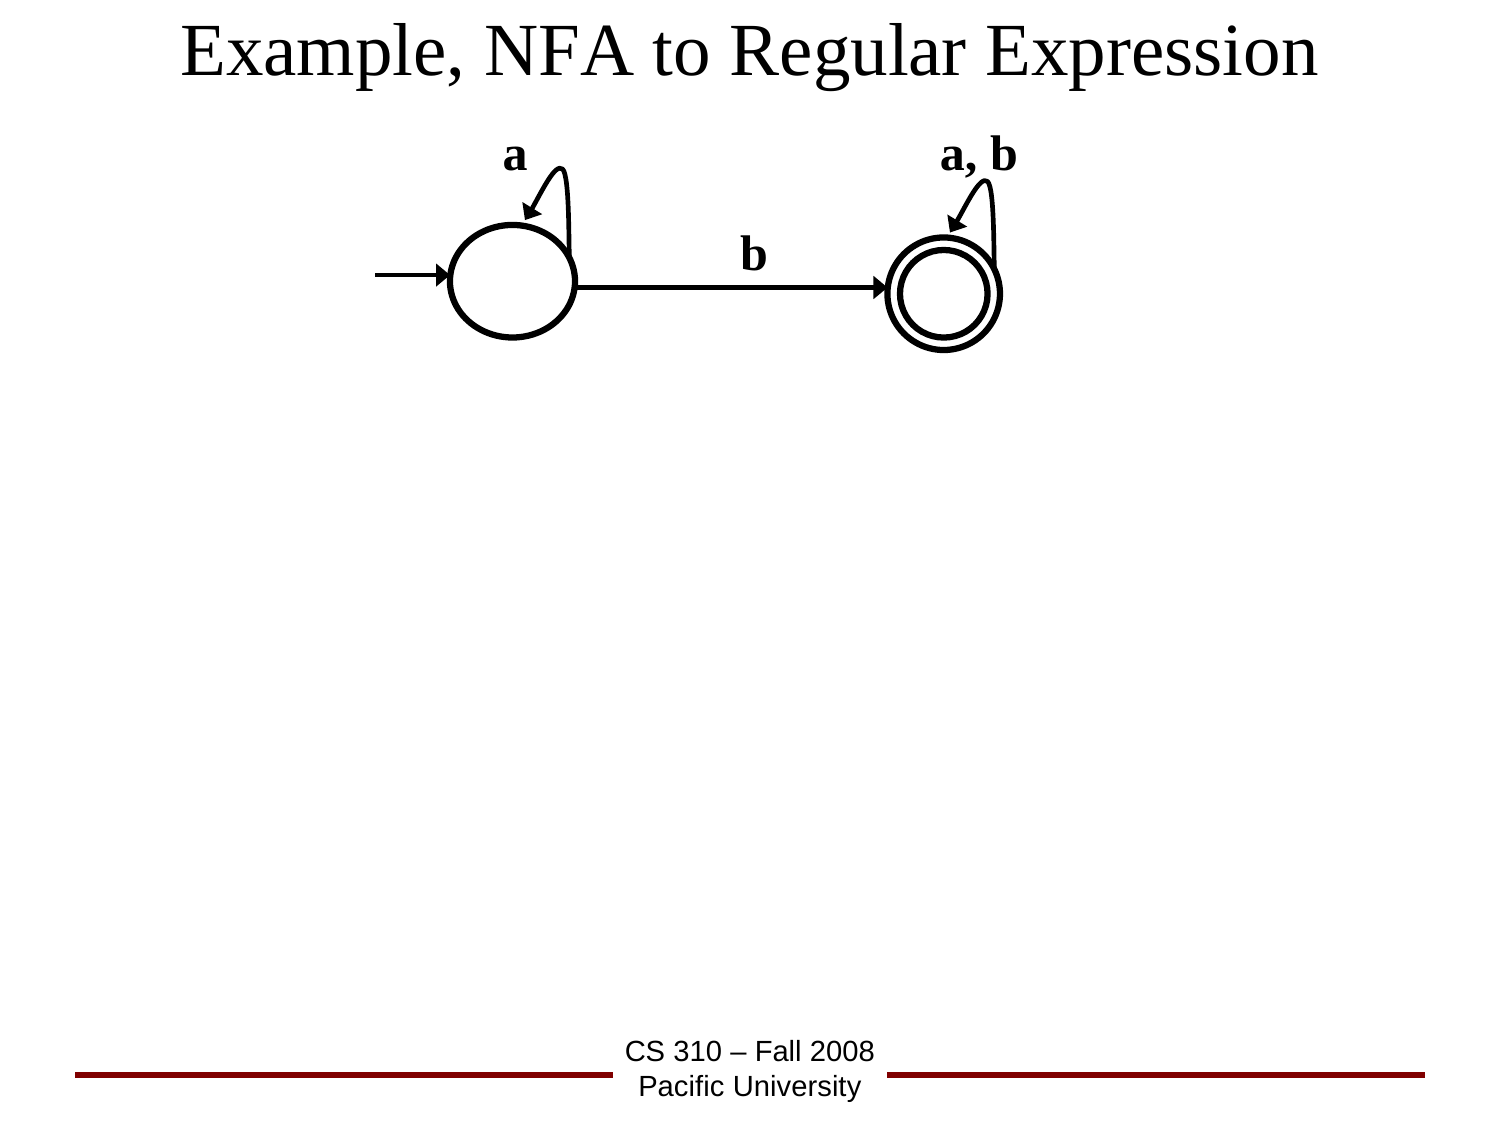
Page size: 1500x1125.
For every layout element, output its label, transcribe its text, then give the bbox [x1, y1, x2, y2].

text_box a [487, 112, 543, 188]
title Example, NFA to Regular Expression [112, 0, 1388, 103]
text_box a, b [925, 112, 1033, 188]
text_box b [725, 212, 783, 288]
